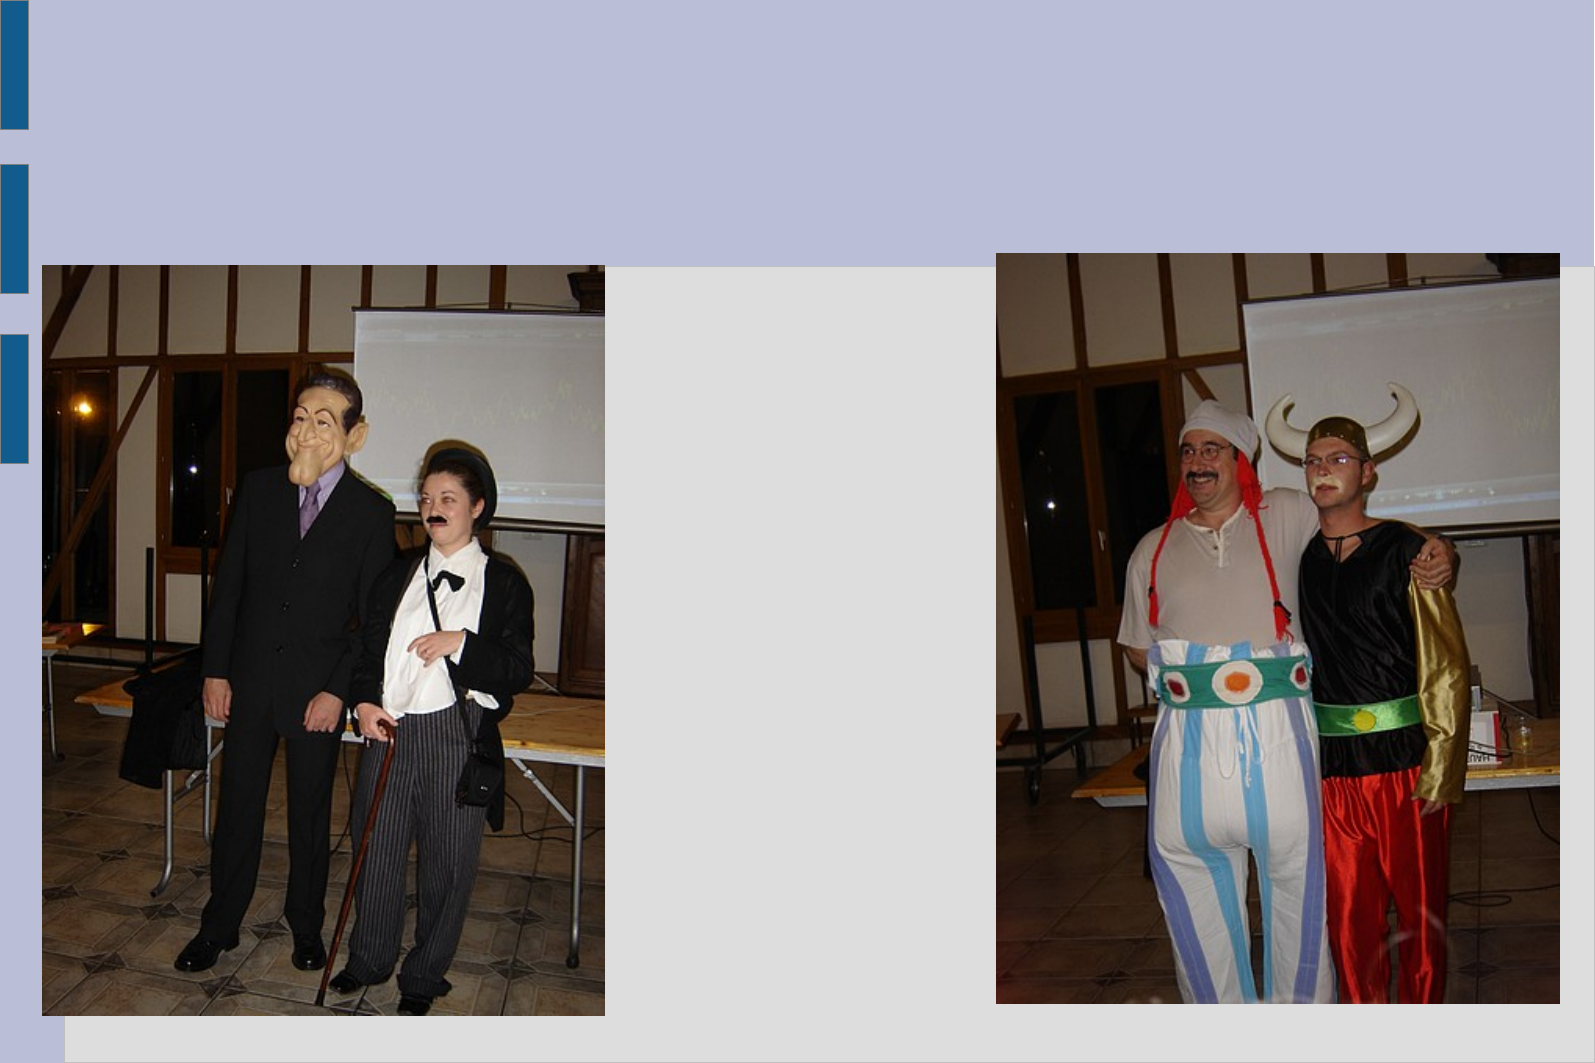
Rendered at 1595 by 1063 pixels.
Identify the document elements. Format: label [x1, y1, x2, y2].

picture [42, 265, 605, 1016]
picture [996, 253, 1560, 1004]
